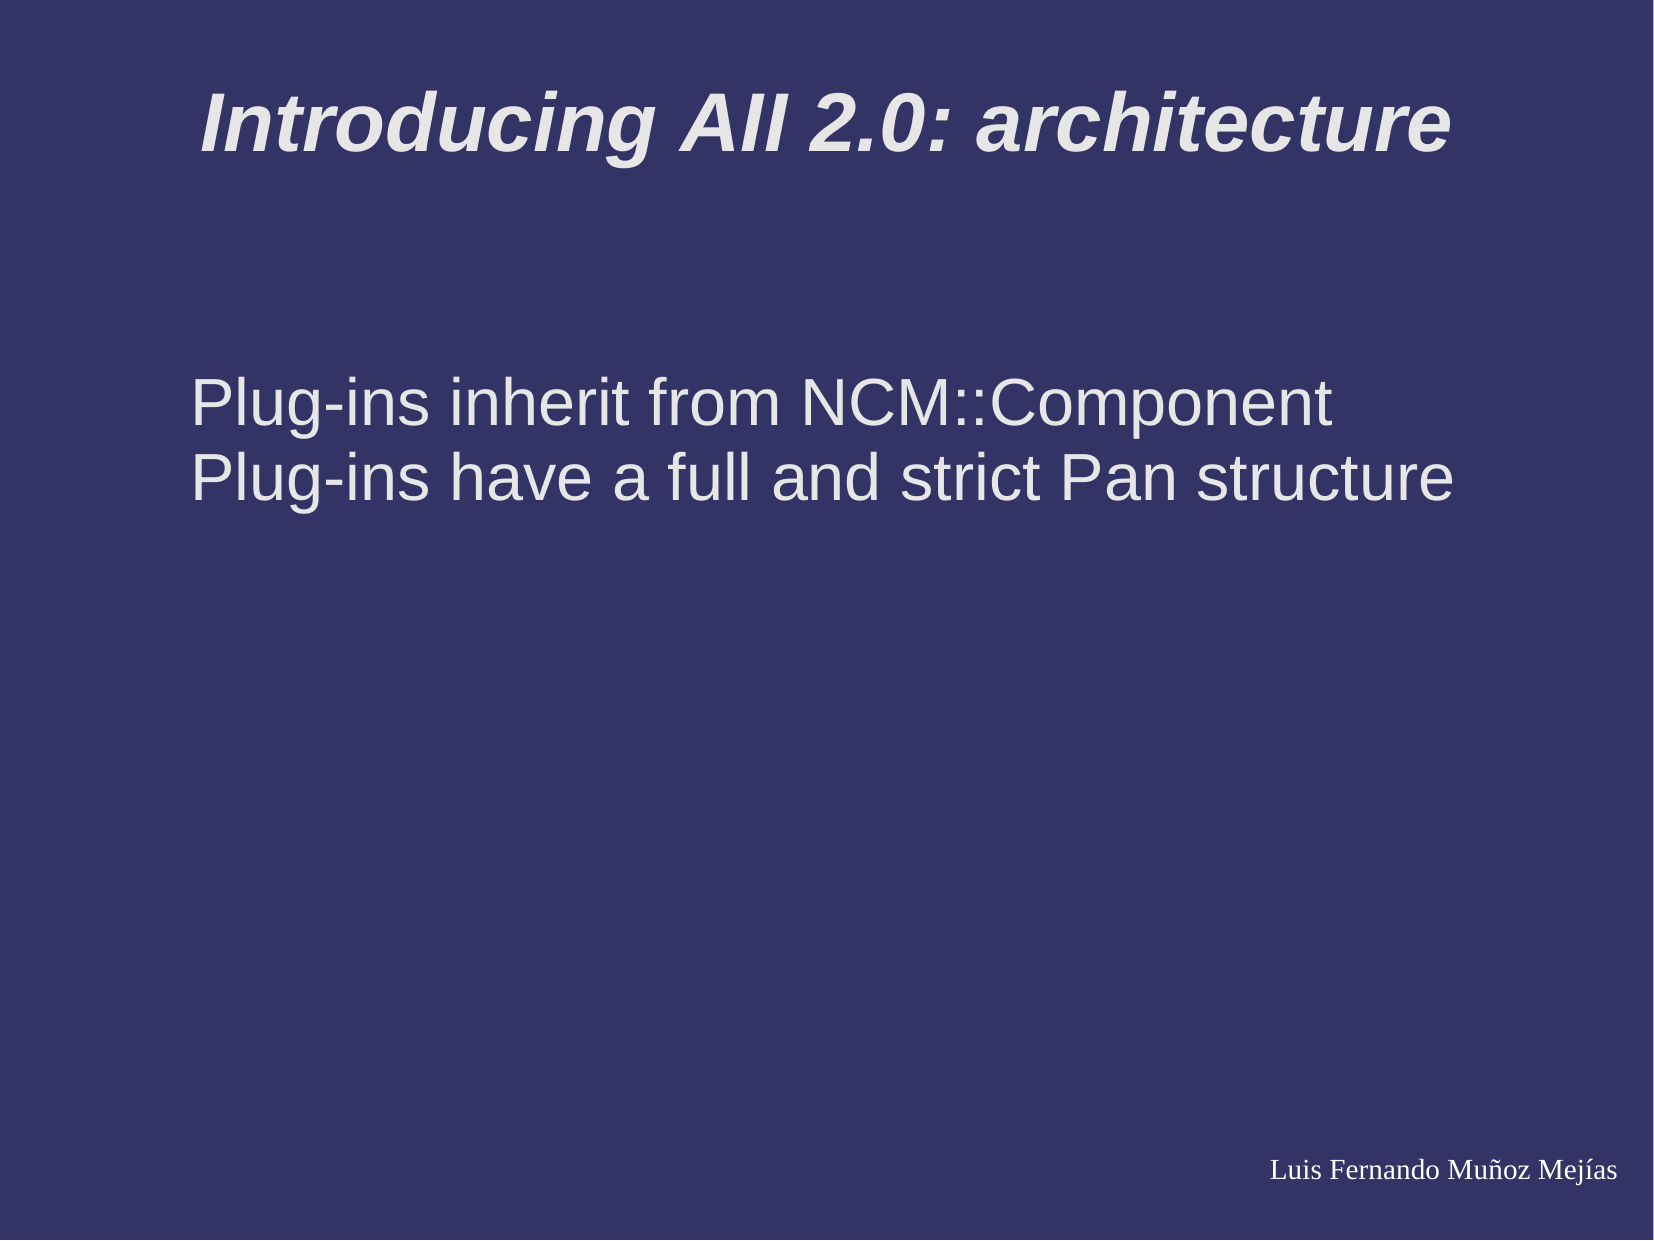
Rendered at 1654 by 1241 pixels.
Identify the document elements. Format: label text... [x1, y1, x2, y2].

list Plug-ins inherit from NCM::Component Plug-ins have a full and strict Pan structure [178, 364, 1570, 1147]
title Introducing AII 2.0: architecture [121, 19, 1534, 227]
